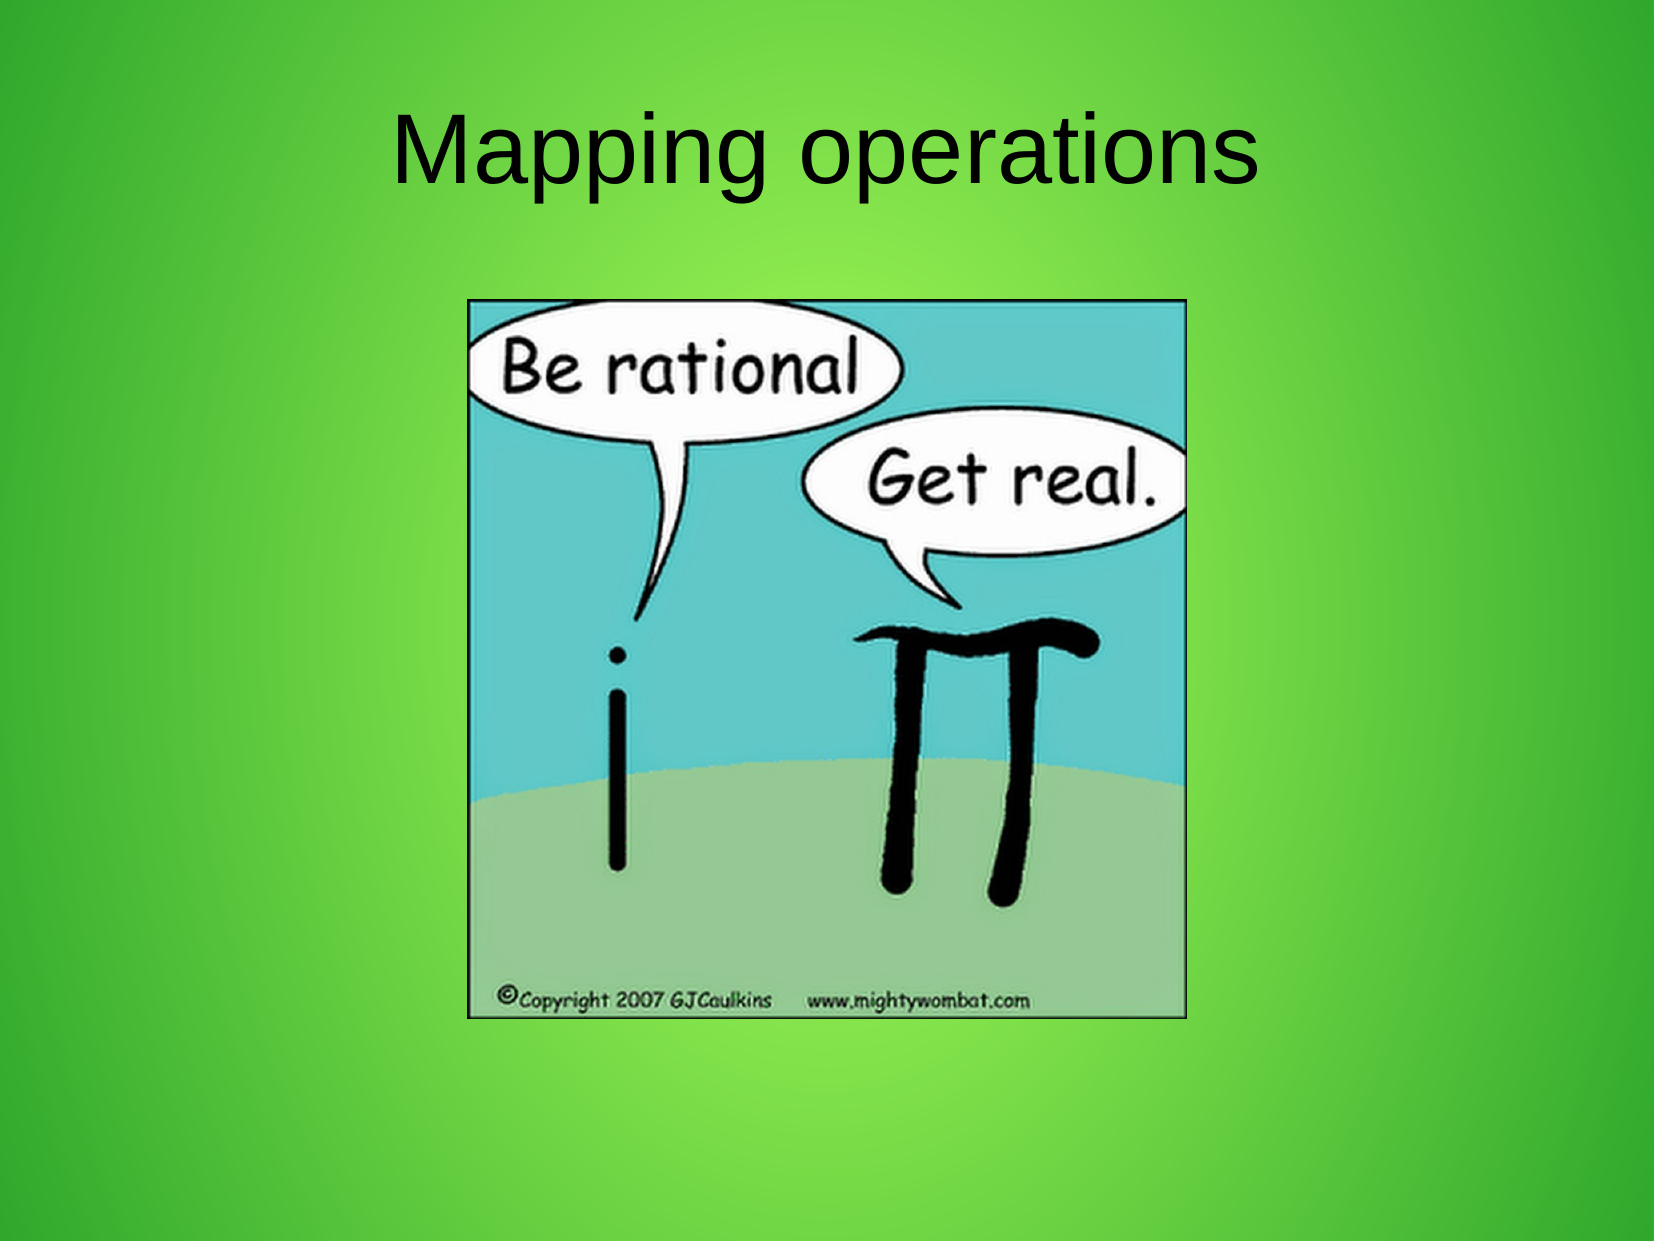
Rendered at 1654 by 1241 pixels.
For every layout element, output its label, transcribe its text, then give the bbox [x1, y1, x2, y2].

title Mapping operations [82, 47, 1571, 252]
picture [467, 299, 1187, 1019]
